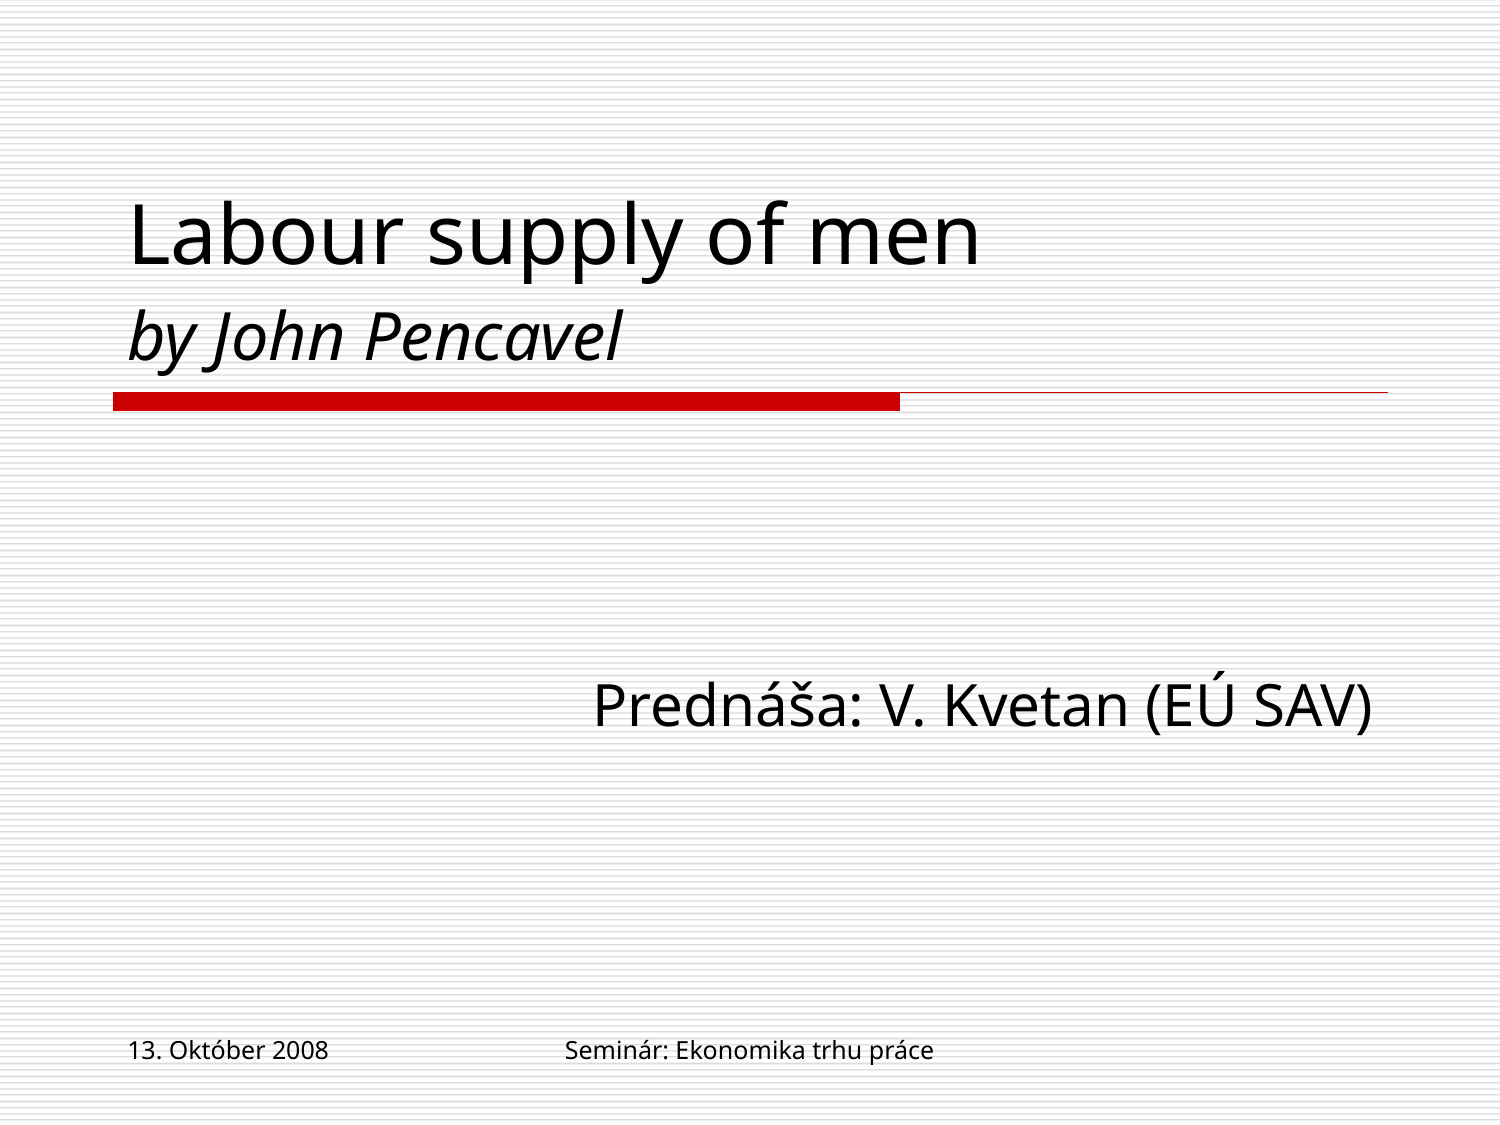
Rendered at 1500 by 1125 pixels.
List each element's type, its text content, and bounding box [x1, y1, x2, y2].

subtitle Prednáša: V. Kvetan (EÚ SAV)‏ [237, 562, 1388, 826]
picture [0, 0, 1500, 1125]
title Labour supply of men by John Pencavel [112, 162, 1388, 388]
